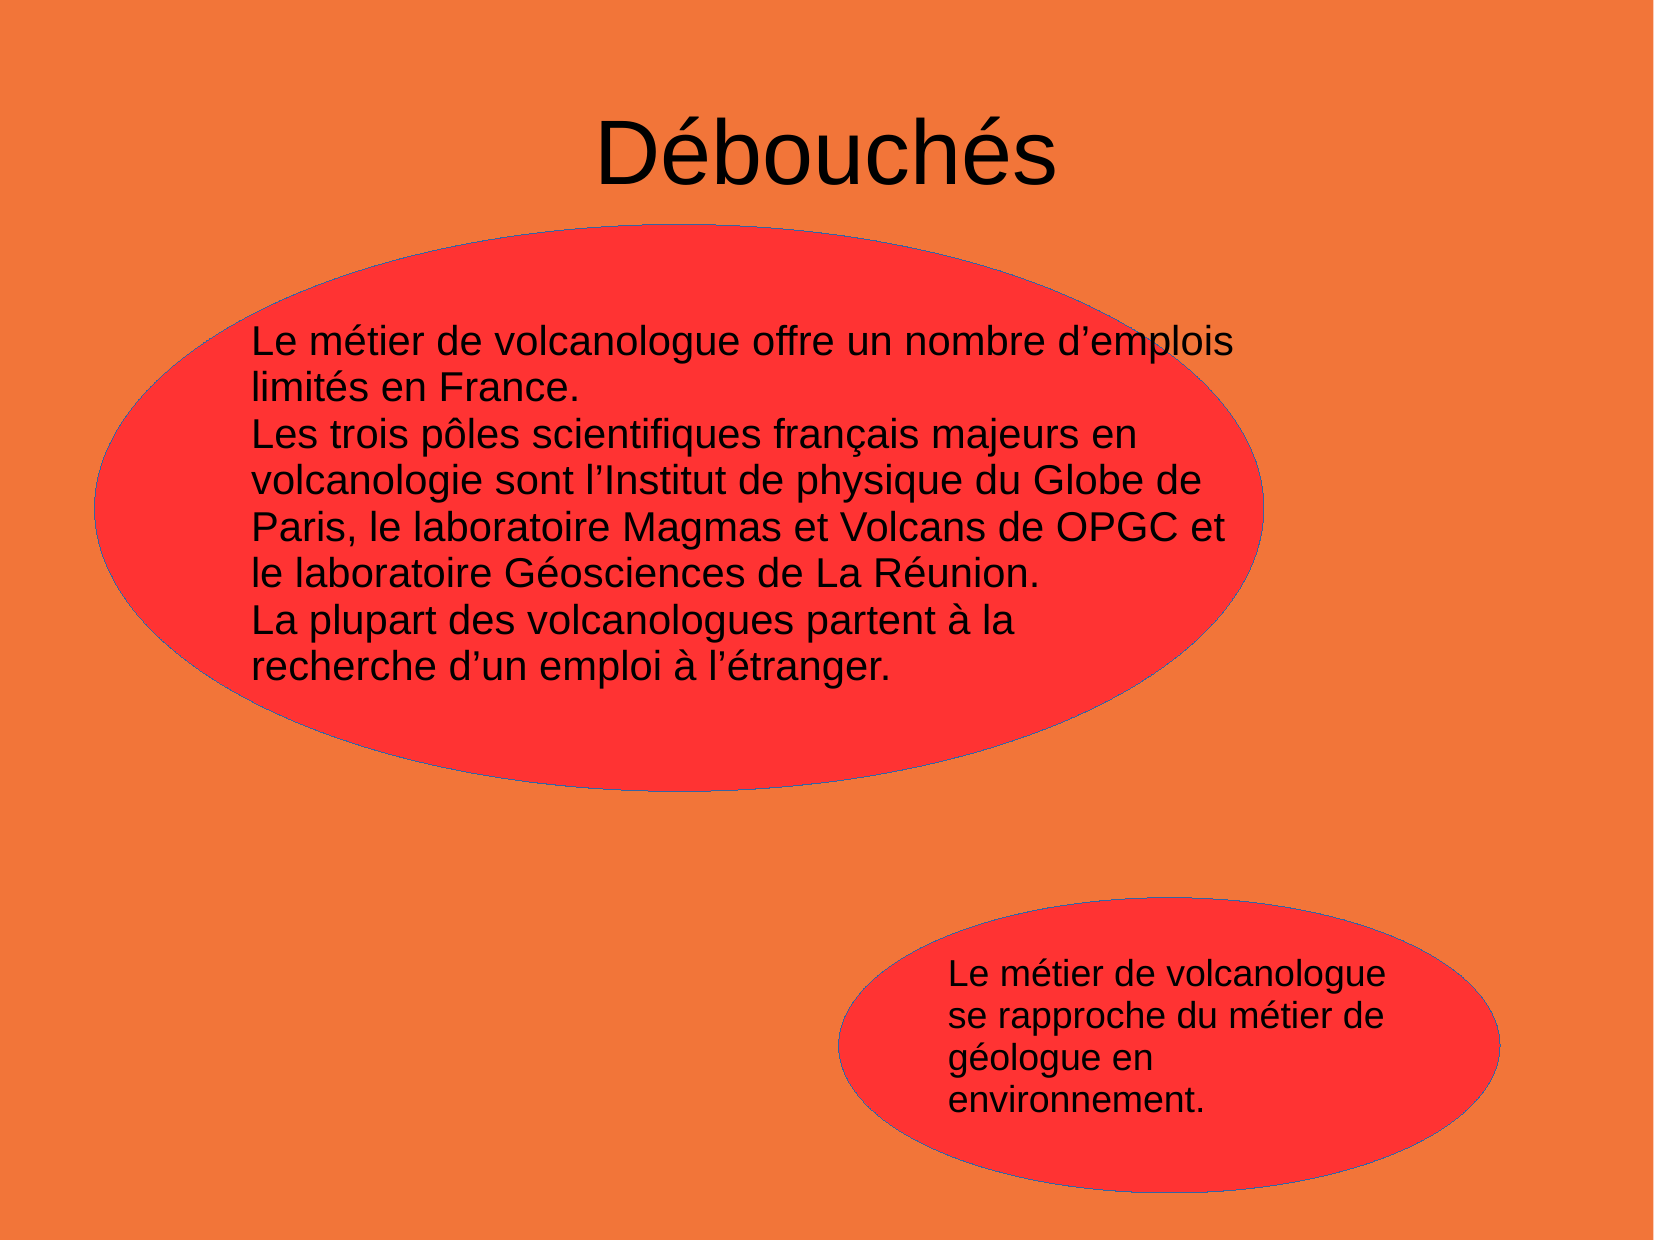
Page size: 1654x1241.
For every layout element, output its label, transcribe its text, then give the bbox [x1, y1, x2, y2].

text_box [94, 322, 236, 693]
text_box [243, 697, 1115, 792]
text_box Le métier de volcanologue offre un nombre d’emplois limités en France. Les trois pôles scientifiques français majeurs en volcanologie sont l’Institut de physique du Globe de Paris, le laboratoire Magmas et Volcans de OPGC et le laboratoire Géosciences de La Réunion. La plupart des volcanologues partent à la recherche d’un emploi à l’étranger. [236, 310, 1252, 697]
title Débouchés [82, 49, 1571, 257]
text_box [1252, 451, 1264, 565]
text_box [838, 897, 1501, 1193]
text_box Le métier de volcanologue se rapproche du métier de géologue en environnement. [933, 944, 1406, 1128]
text_box [260, 224, 1098, 310]
